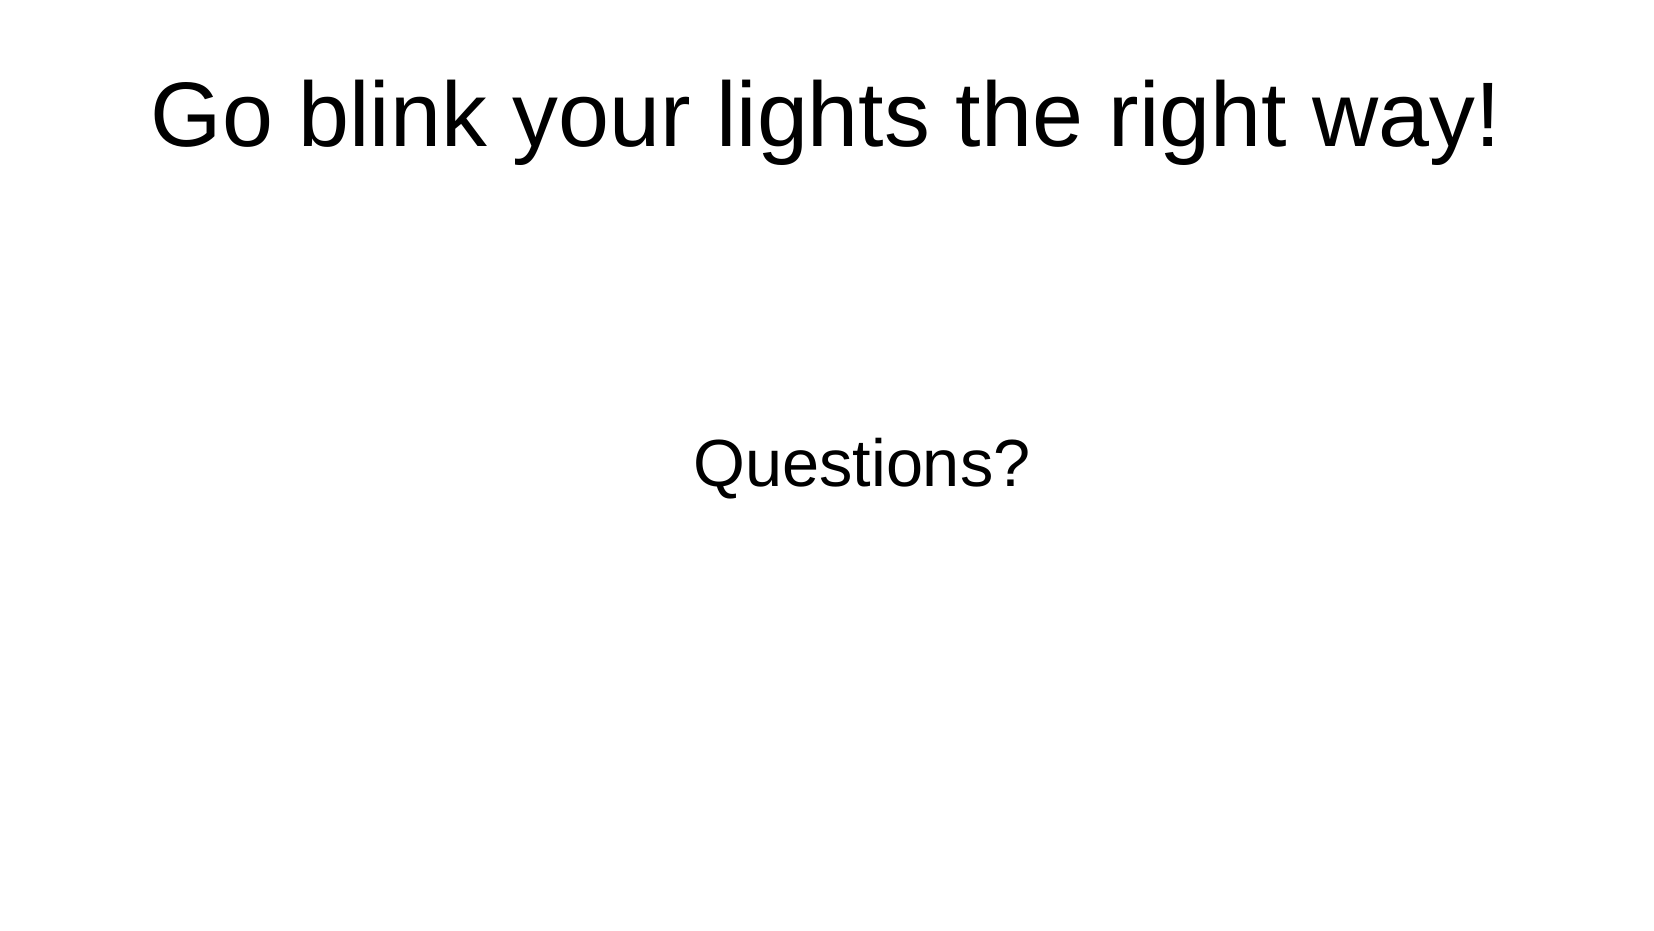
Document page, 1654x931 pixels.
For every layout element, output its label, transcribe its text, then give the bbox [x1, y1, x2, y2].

title Go blink your lights the right way! [82, 37, 1571, 193]
list Questions? [82, 217, 1571, 758]
